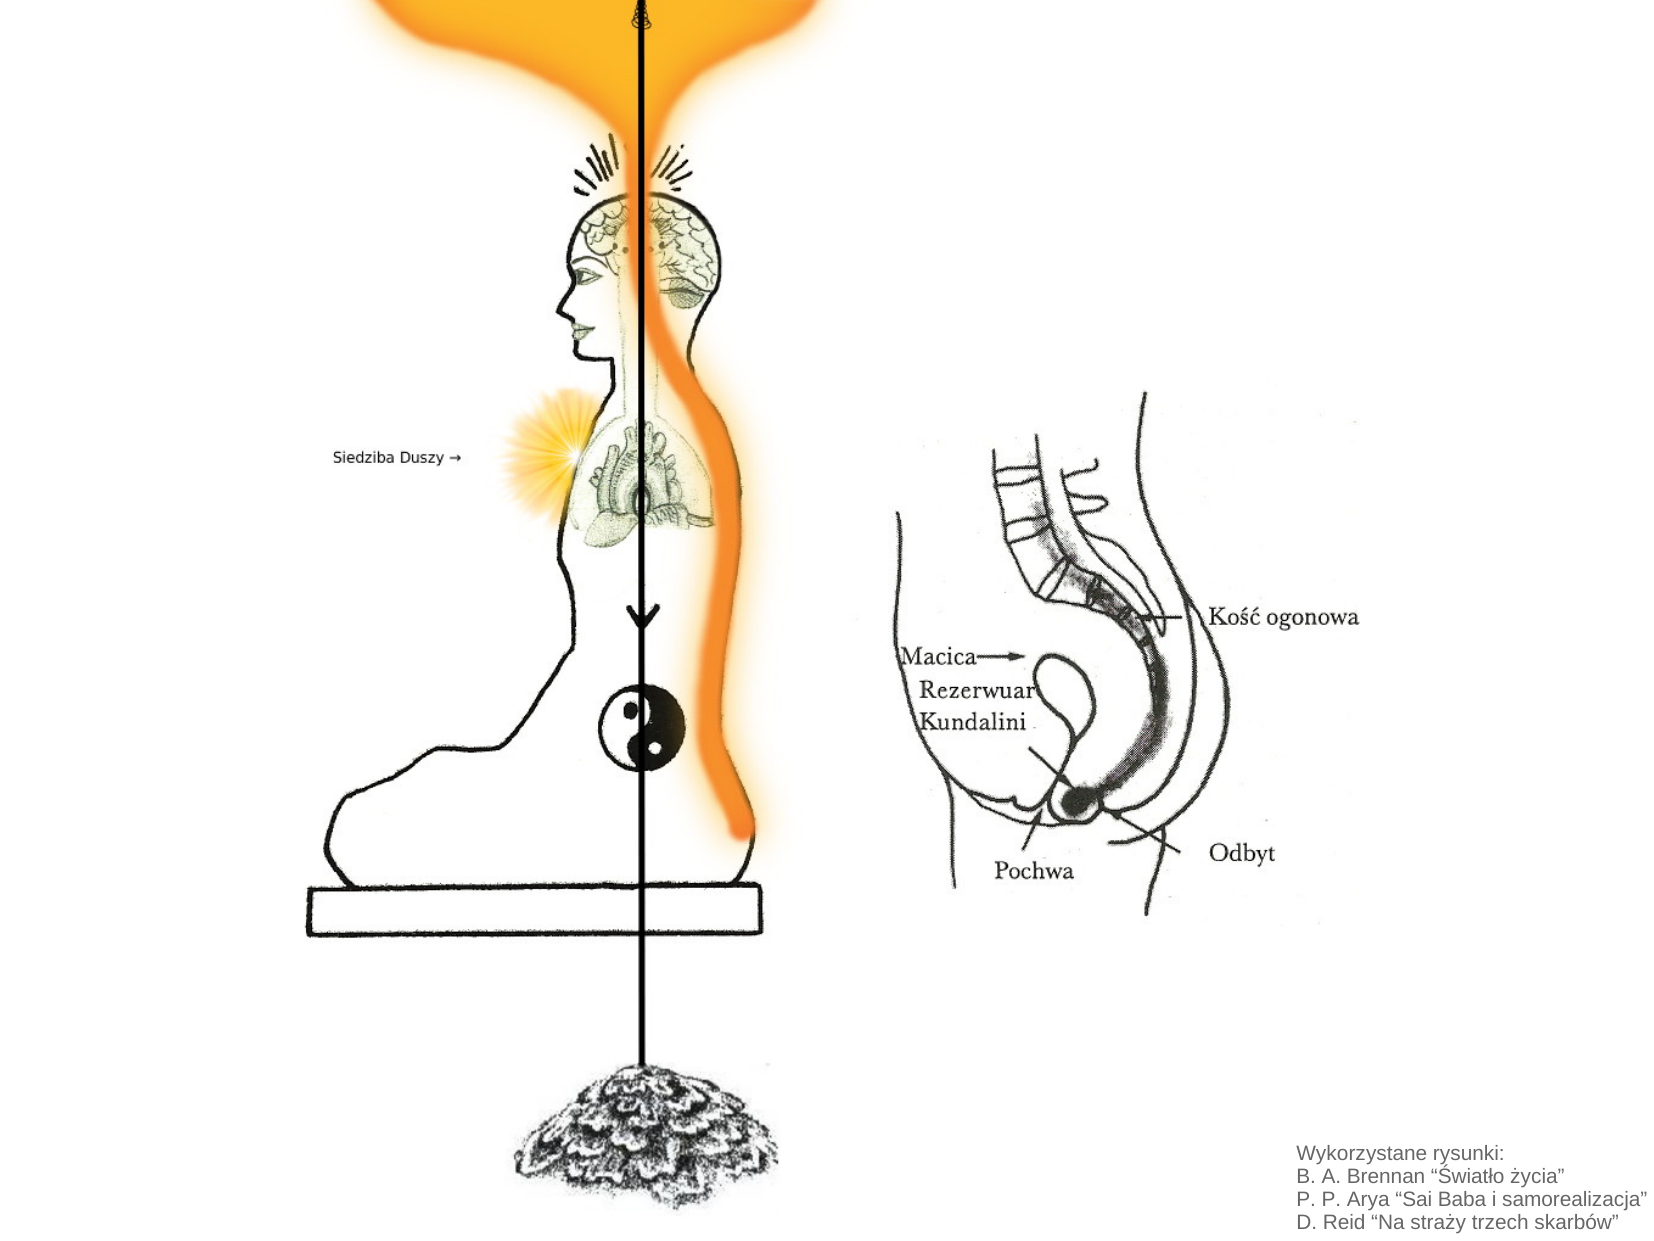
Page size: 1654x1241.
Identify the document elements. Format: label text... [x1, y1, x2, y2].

text_box Wykorzystane rysunki: B. A. Brennan “Światło życia” P. P. Arya “Sai Baba i samorealizacja” D. Reid “Na straży trzech skarbów” [1290, 1135, 1654, 1241]
picture [294, 0, 1360, 1241]
